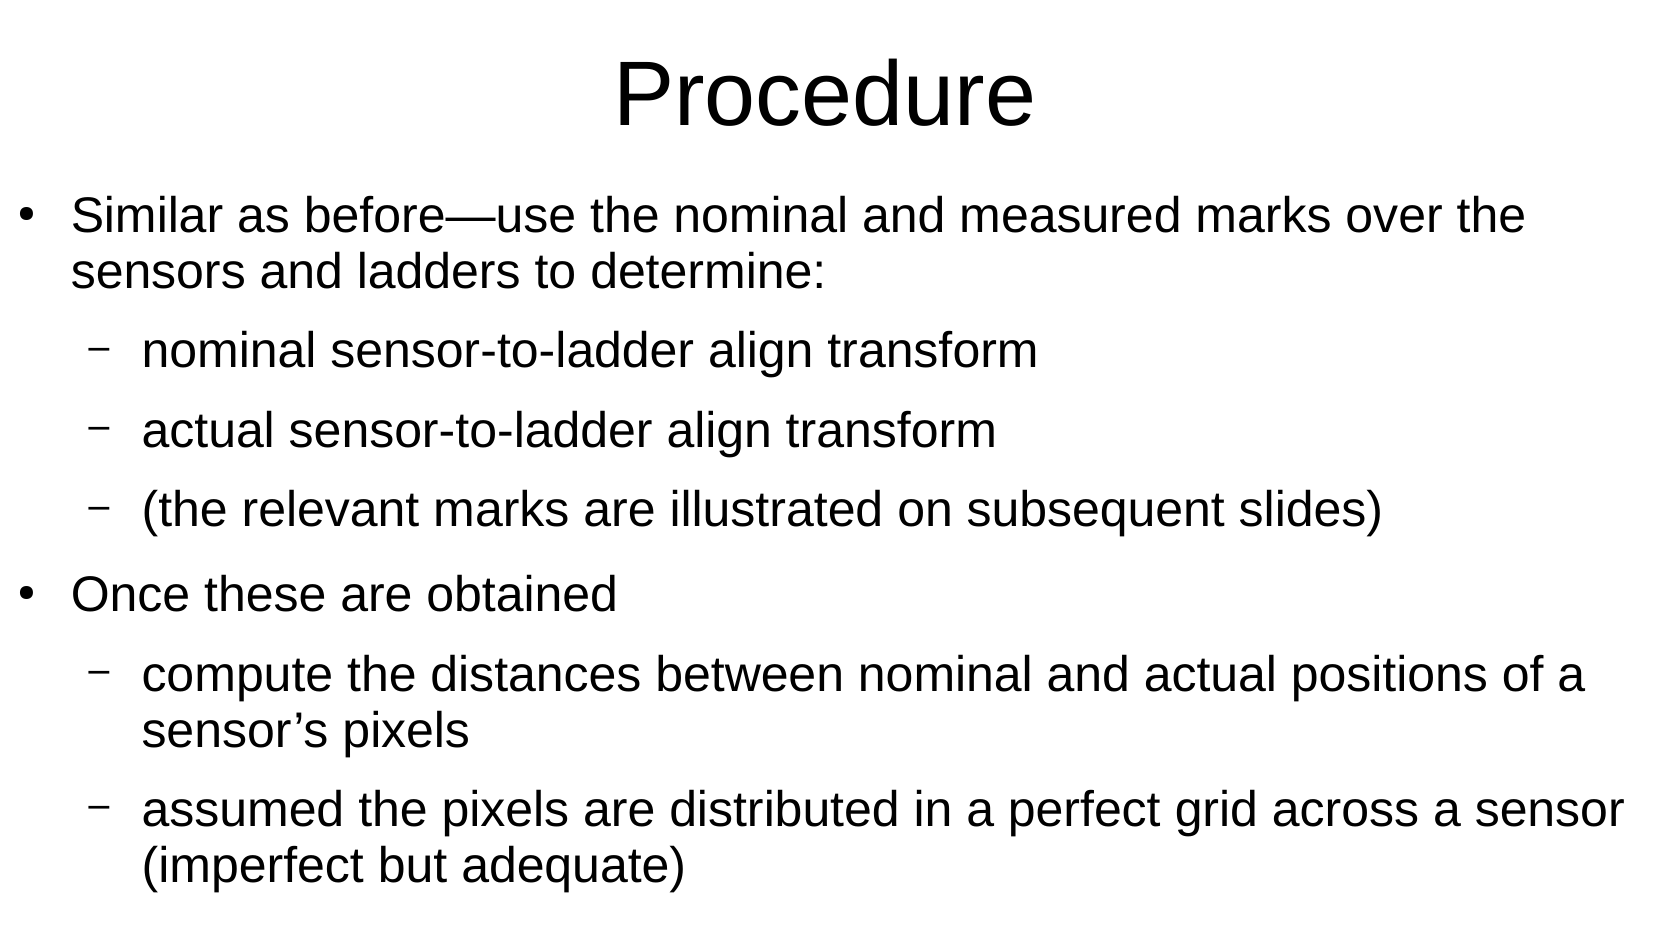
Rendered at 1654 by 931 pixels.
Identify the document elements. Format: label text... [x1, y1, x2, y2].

title Procedure [0, 0, 1651, 187]
list Similar as before—use the nominal and measured marks over the sensors and ladders to determine: nominal sensor-to-ladder align transform actual sensor-to-ladder align transform (the relevant marks are illustrated on subsequent slides) Once these are obtained compute the distances between nominal and actual positions of a sensor’s pixels assumed the pixels are distributed in a perfect grid across a sensor (imperfect but adequate) [0, 187, 1654, 931]
